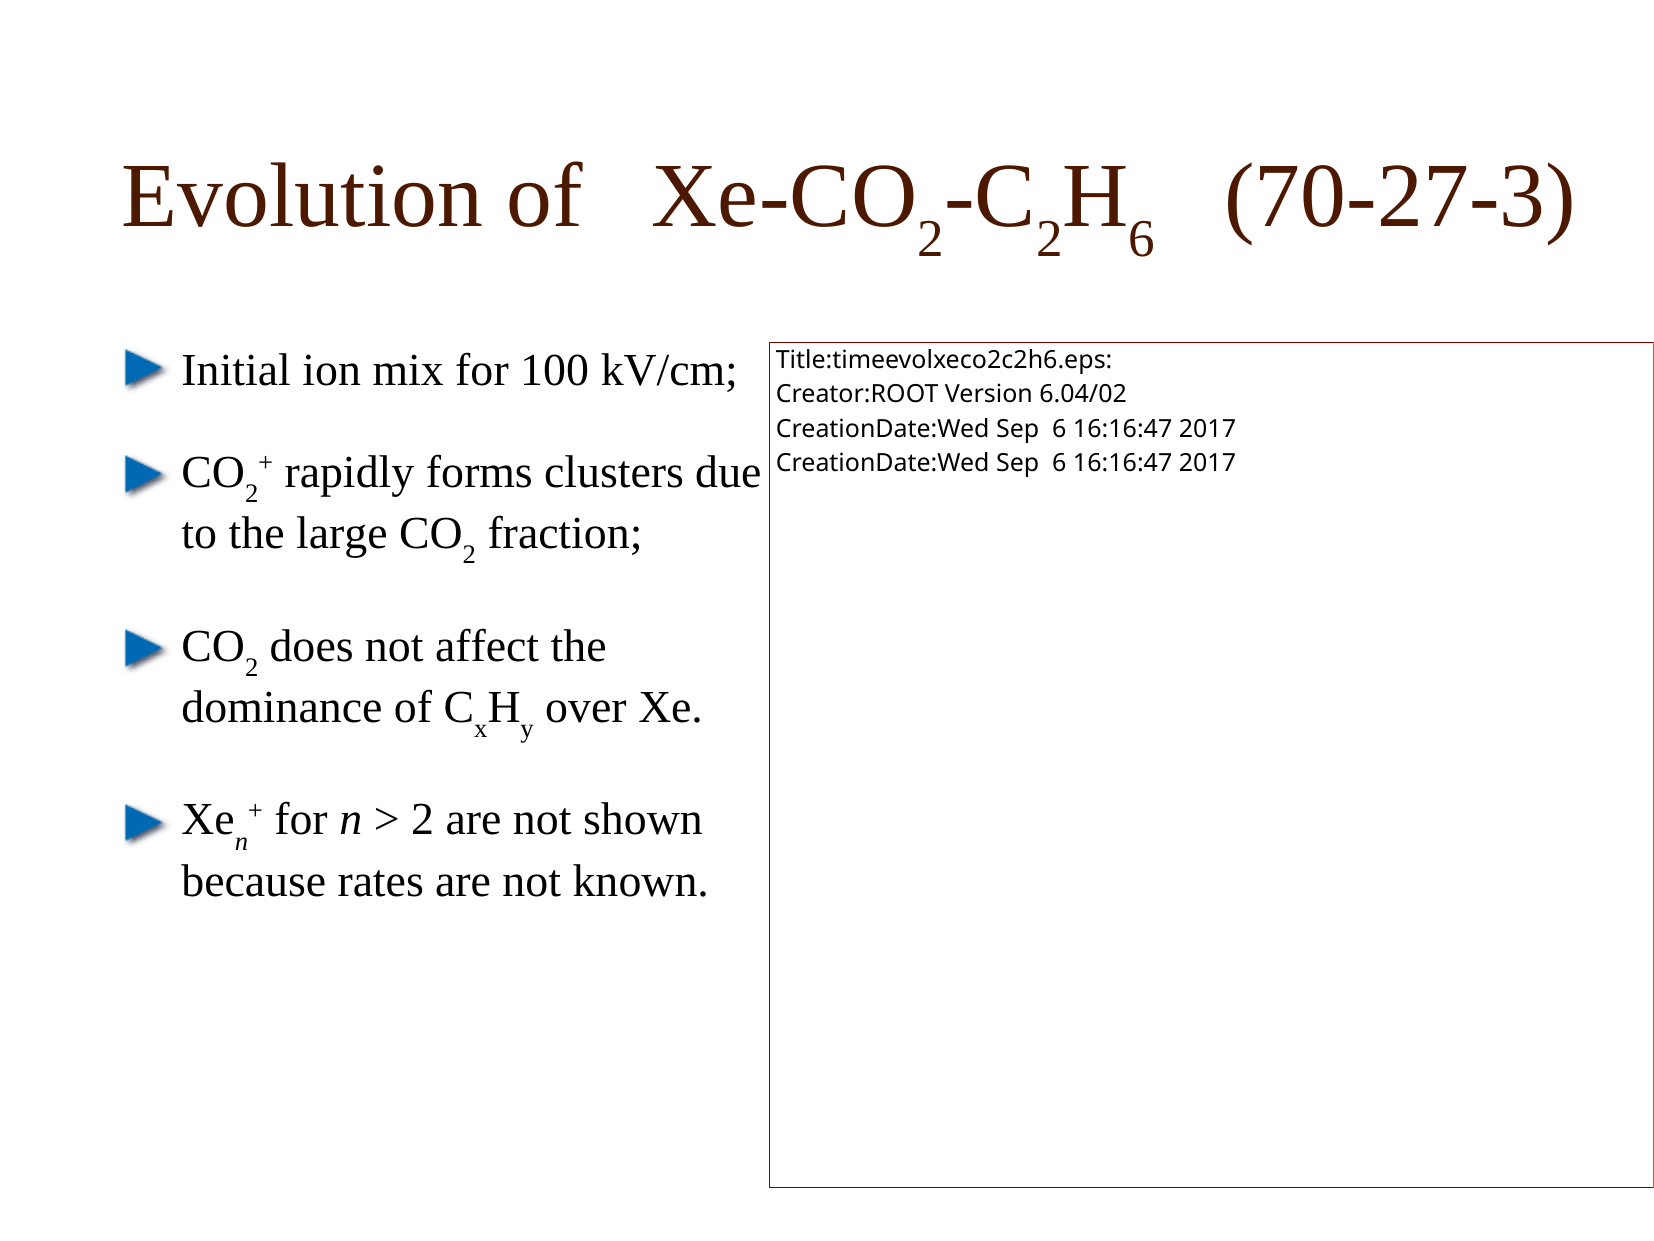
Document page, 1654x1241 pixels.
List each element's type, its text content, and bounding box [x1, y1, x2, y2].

list Initial ion mix for 100 kV/cm; CO2+ rapidly forms clusters due to the large CO2 fraction; CO2 does not affect the dominance of CxHy over Xe. Xen+ for n > 2 are not shown because rates are not known. [121, 344, 864, 1065]
picture [767, 340, 1653, 1188]
title Evolution of Xe-CO2-C2H6 (70-27-3) [121, 85, 1639, 328]
